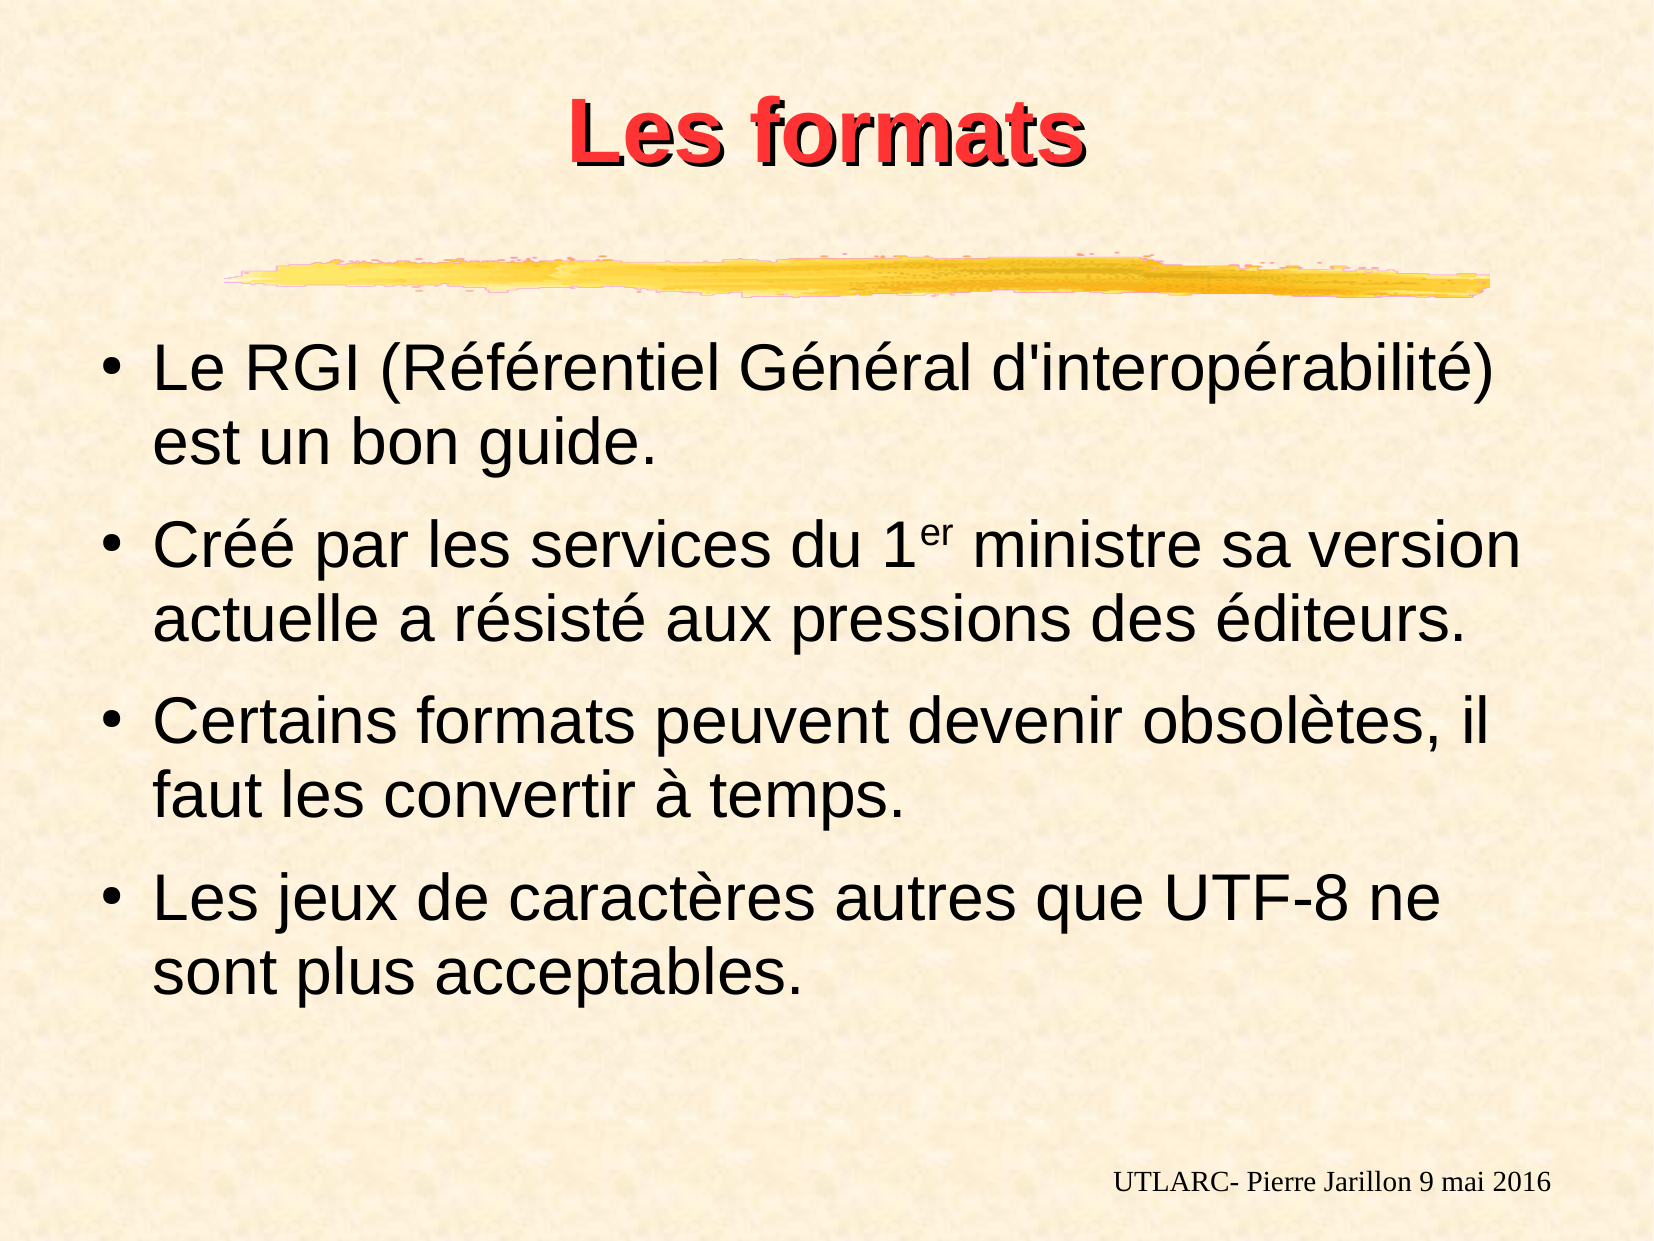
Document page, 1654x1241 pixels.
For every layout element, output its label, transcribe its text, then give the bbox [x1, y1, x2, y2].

list Le RGI (Référentiel Général d'interopérabilité) est un bon guide. Créé par les services du 1er ministre sa version actuelle a résisté aux pressions des éditeurs. Certains formats peuvent devenir obsolètes, il faut les convertir à temps. Les jeux de caractères autres que UTF-8 ne sont plus acceptables. [82, 330, 1571, 1010]
picture [0, 0, 1654, 1241]
title Les formats [82, 49, 1571, 213]
